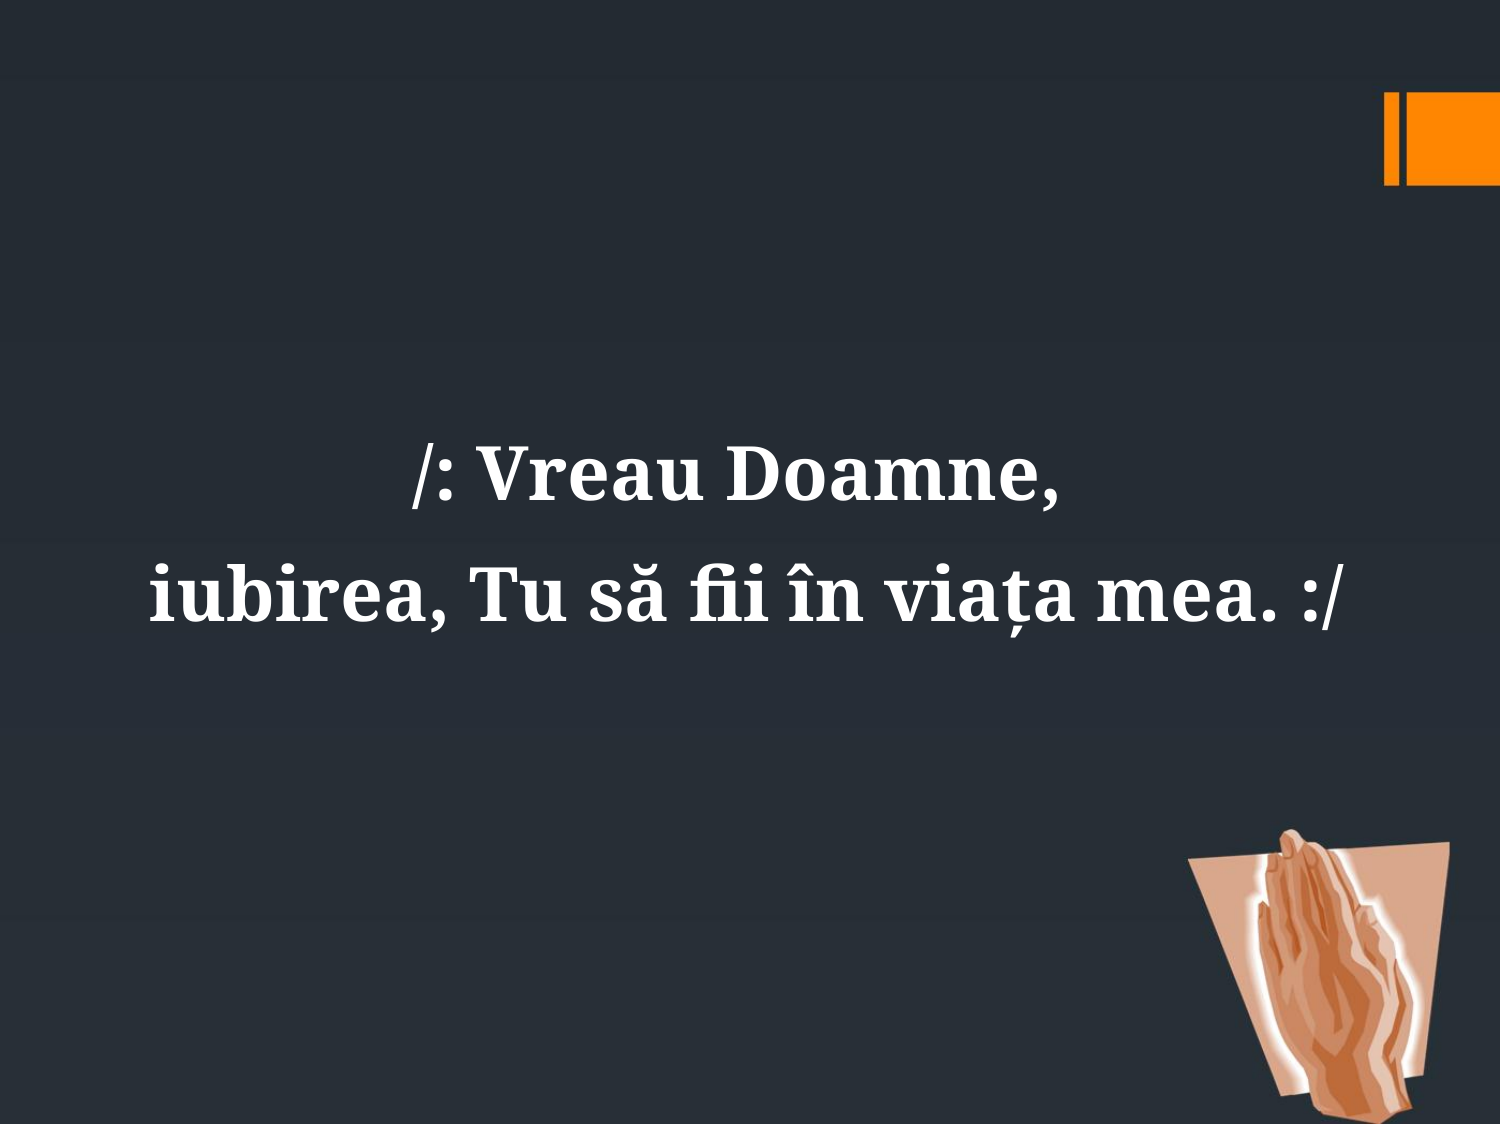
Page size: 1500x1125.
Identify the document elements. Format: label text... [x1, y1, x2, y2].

subtitle /: Vreau Doamne, iubirea, Tu să fii în viaţa mea. :/ [87, 412, 1388, 676]
picture [0, 0, 1500, 1124]
